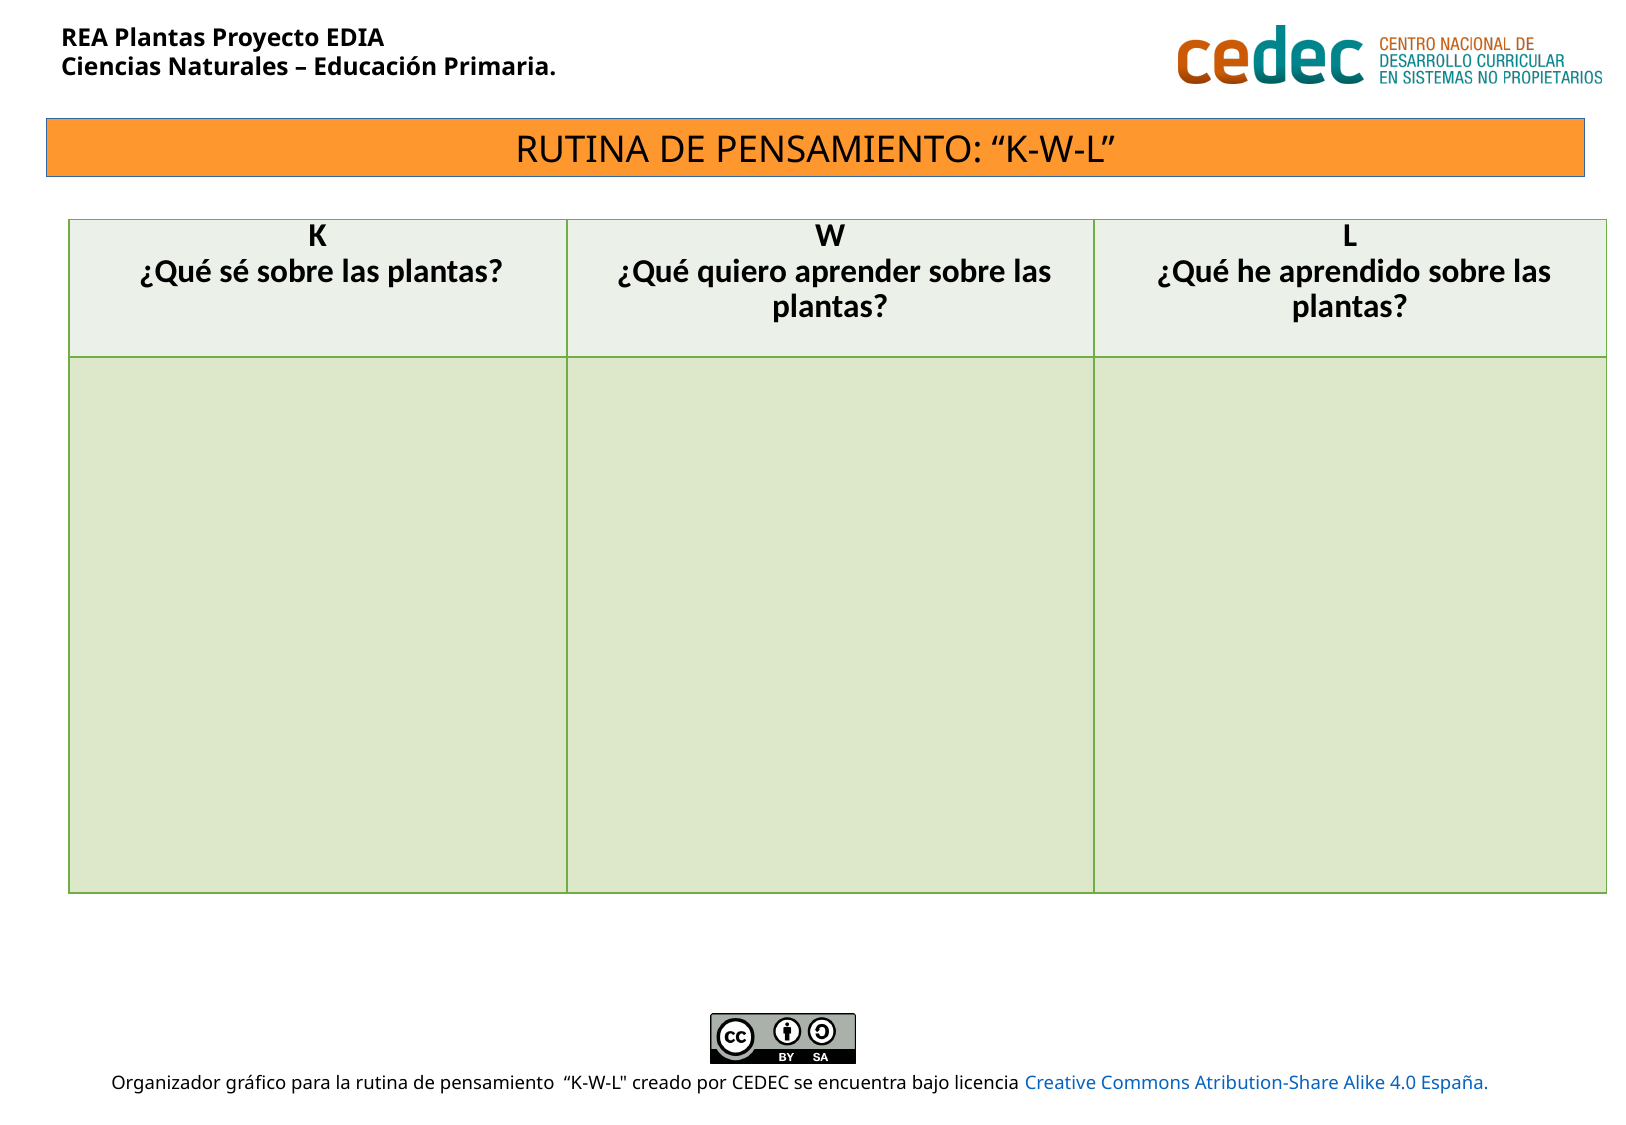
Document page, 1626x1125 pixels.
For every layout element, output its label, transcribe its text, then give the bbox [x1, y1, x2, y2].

table_cell [568, 358, 1093, 892]
table_header W ¿Qué quiero aprender sobre las plantas? [568, 220, 1093, 356]
picture [710, 1013, 856, 1063]
picture [1178, 25, 1602, 84]
table_cell [1095, 358, 1606, 892]
table_header L ¿Qué he aprendido sobre las plantas? [1095, 220, 1606, 356]
text_box Organizador gráfico para la rutina de pensamiento “K-W-L" creado por CEDEC se encuentra bajo licencia Creative Commons Atribution-Share Alike 4.0 España. [46, 1063, 1554, 1115]
text_box RUTINA DE PENSAMIENTO: “K-W-L” [46, 118, 1585, 177]
table_cell [70, 358, 566, 892]
table_header K ¿Qué sé sobre las plantas? [70, 220, 566, 356]
text_box REA Plantas Proyecto EDIA Ciencias Naturales – Educación Primaria. [46, 14, 654, 84]
